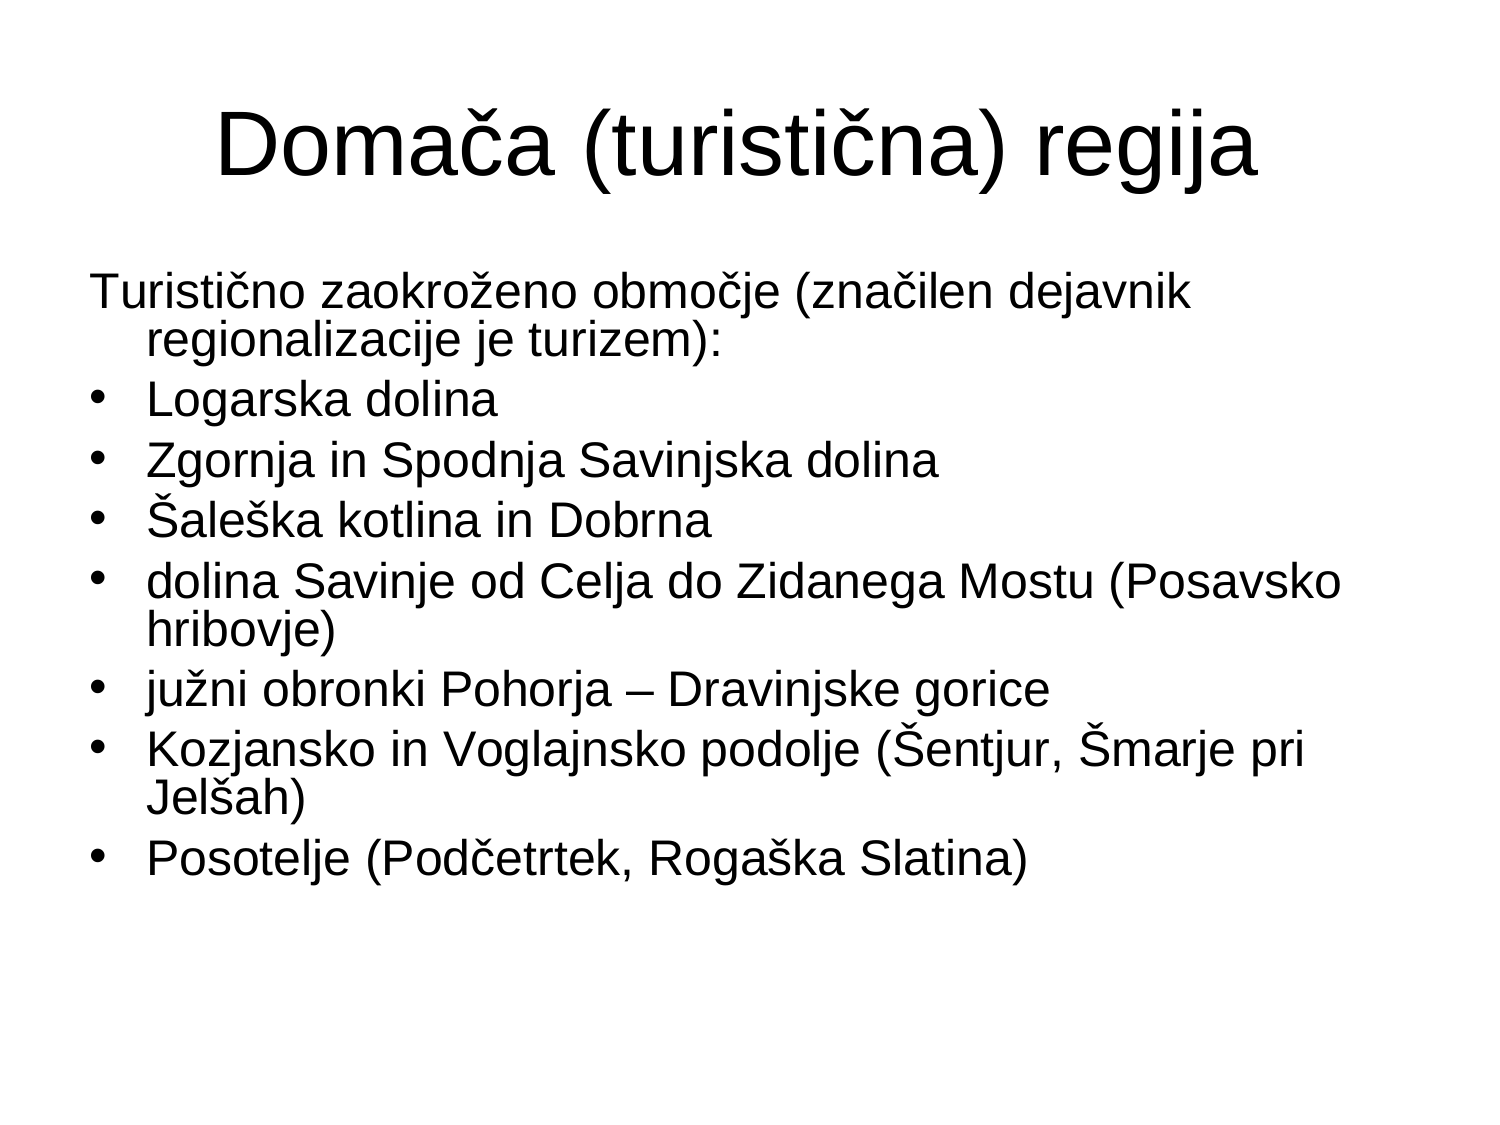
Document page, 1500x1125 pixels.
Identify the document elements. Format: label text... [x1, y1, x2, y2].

list Turistično zaokroženo območje (značilen dejavnik regionalizacije je turizem): Logarska dolina Zgornja in Spodnja Savinjska dolina Šaleška kotlina in Dobrna dolina Savinje od Celja do Zidanega Mostu (Posavsko hribovje) južni obronki Pohorja – Dravinjske gorice Kozjansko in Voglajnsko podolje (Šentjur, Šmarje pri Jelšah) Posotelje (Podčetrtek, Rogaška Slatina) [75, 262, 1426, 1006]
title Domača (turistična) regija [75, 45, 1426, 233]
